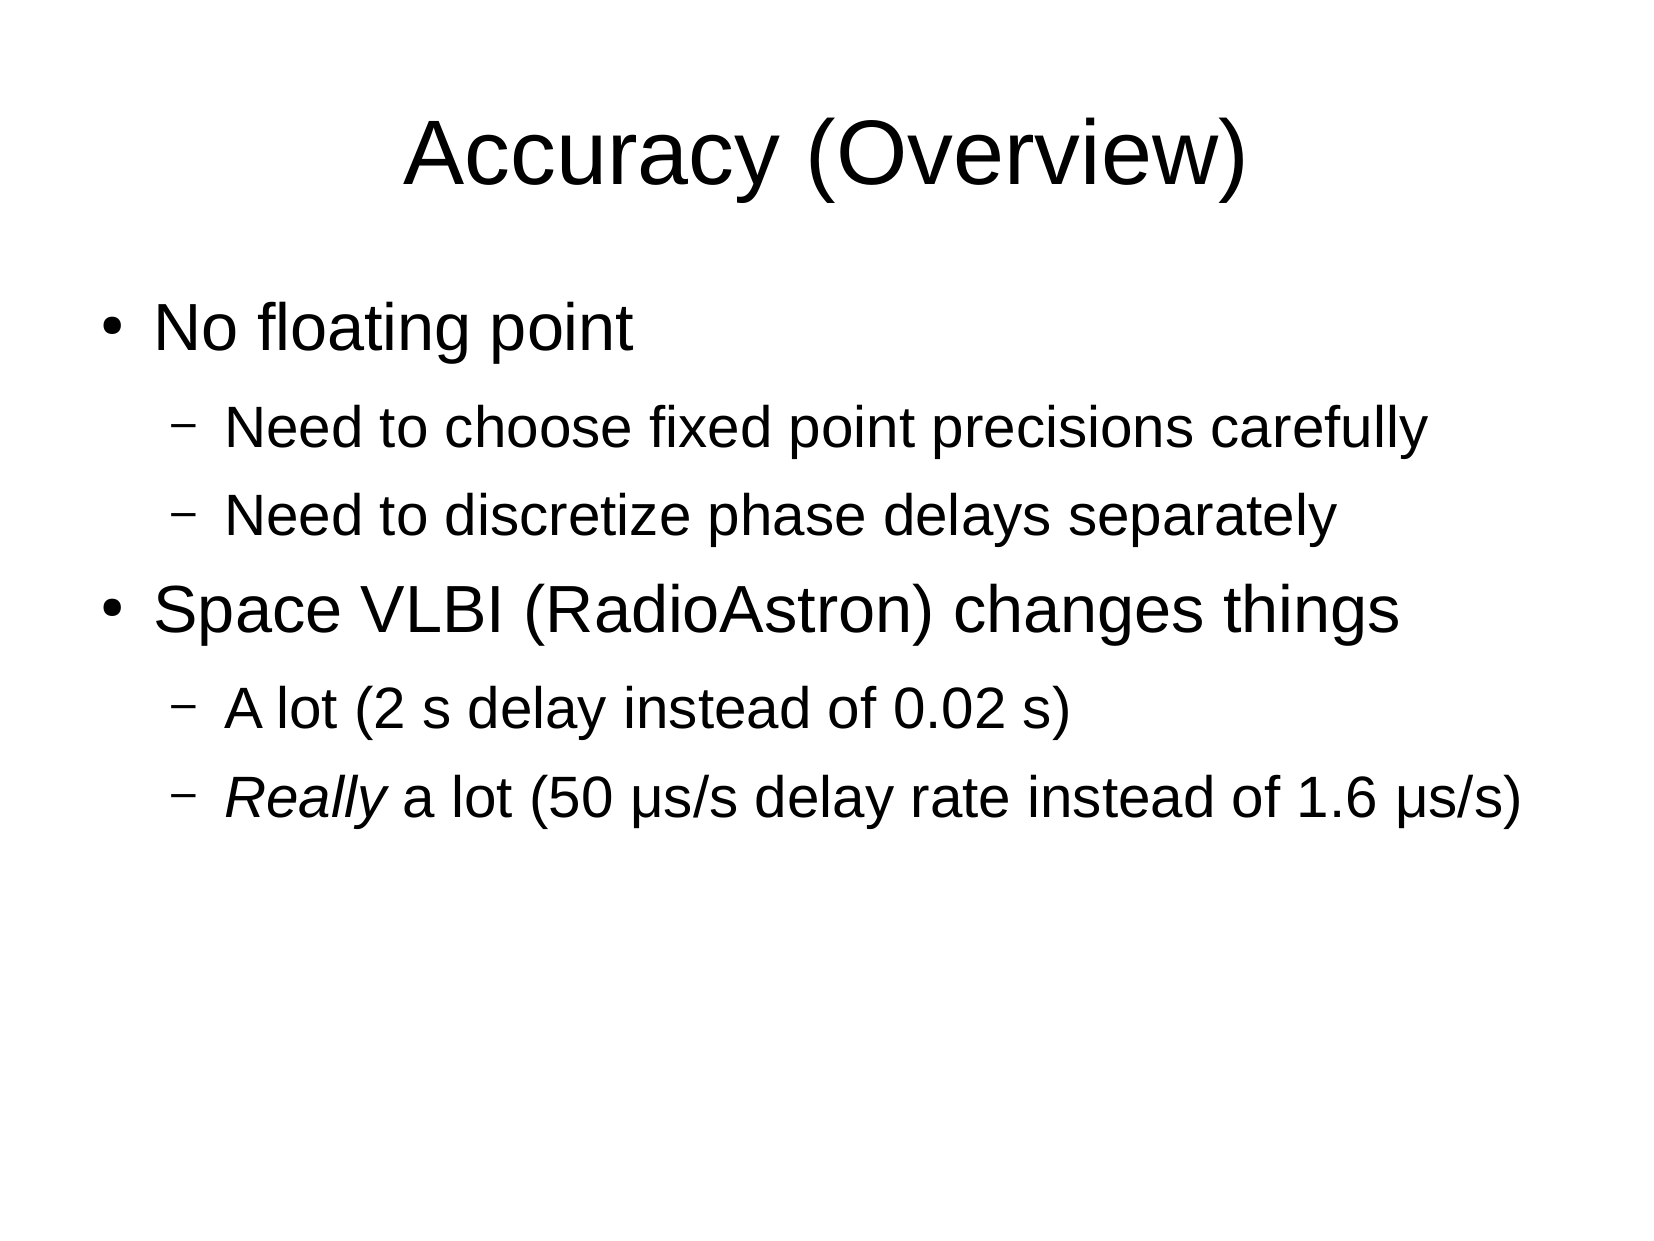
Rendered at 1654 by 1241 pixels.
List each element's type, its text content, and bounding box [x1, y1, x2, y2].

title Accuracy (Overview) [82, 49, 1571, 257]
list No floating point Need to choose fixed point precisions carefully Need to discretize phase delays separately Space VLBI (RadioAstron) changes things A lot (2 s delay instead of 0.02 s) Really a lot (50 μs/s delay rate instead of 1.6 μs/s) [82, 290, 1571, 1109]
